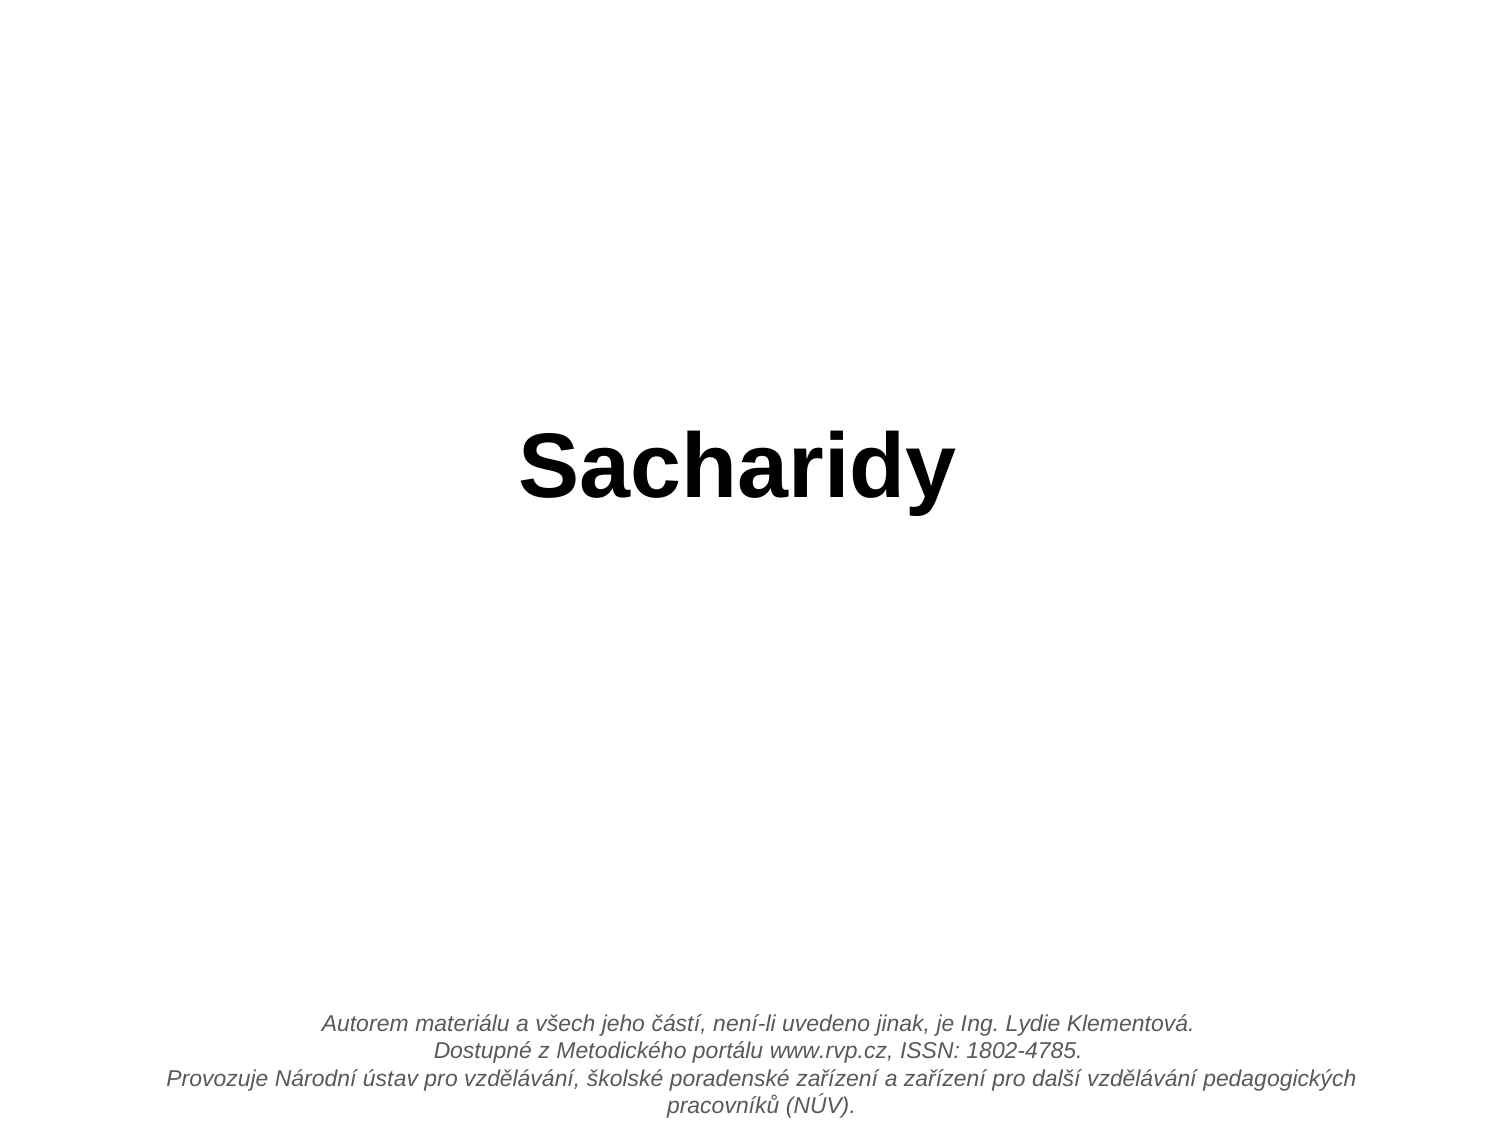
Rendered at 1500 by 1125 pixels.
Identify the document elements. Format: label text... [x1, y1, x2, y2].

text_box Autorem materiálu a všech jeho částí, není-li uvedeno jinak, je Ing. Lydie Klementová. Dostupné z Metodického portálu www.rvp.cz, ISSN: 1802-4785. Provozuje Národní ústav pro vzdělávání, školské poradenské zařízení a zařízení pro další vzdělávání pedagogických pracovníků (NÚV). [147, 1046, 1377, 1107]
title Sacharidy [100, 398, 1376, 634]
